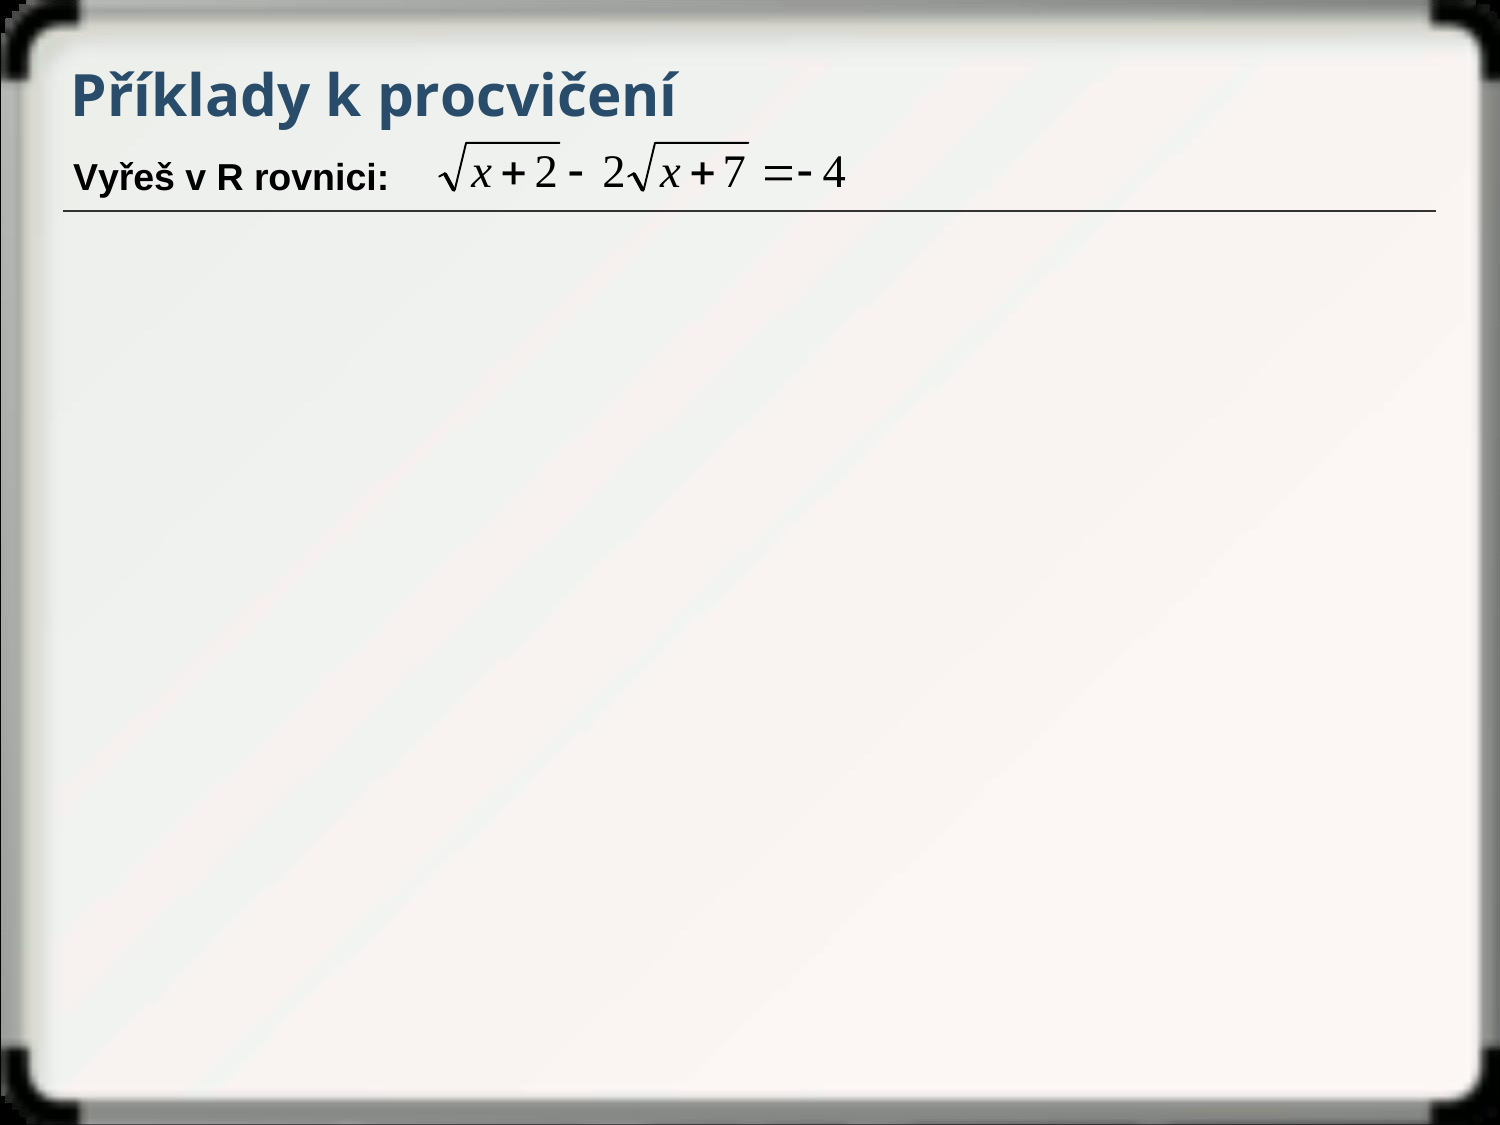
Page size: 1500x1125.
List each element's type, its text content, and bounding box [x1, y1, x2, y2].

chart [430, 132, 854, 203]
picture [0, 0, 1500, 1125]
text_box Vyřeš v R rovnici: [58, 128, 1410, 223]
text_box Příklady k procvičení [55, 54, 1391, 149]
